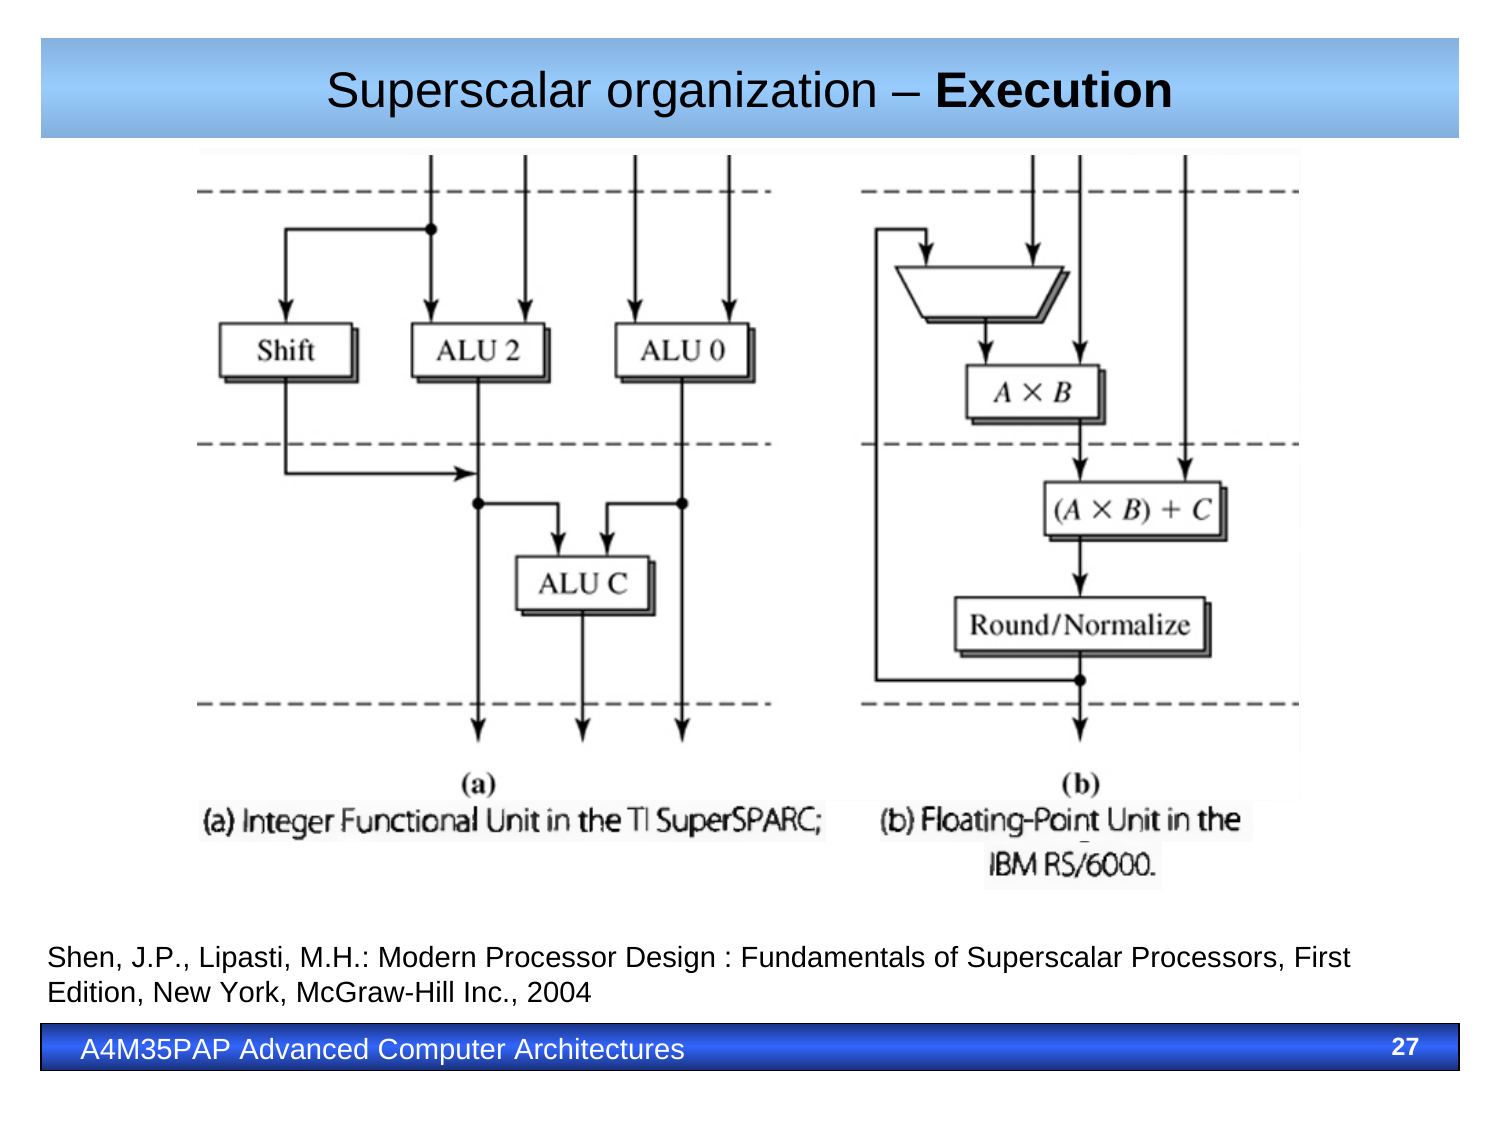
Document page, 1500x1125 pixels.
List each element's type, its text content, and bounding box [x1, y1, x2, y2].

text_box Shen, J.P., Lipasti, M.H.: Modern Processor Design : Fundamentals of Superscalar Processors, First Edition, New York, McGraw-Hill Inc., 2004 [41, 932, 1459, 1015]
title Superscalar organization – Execution [41, 38, 1459, 138]
picture [197, 148, 1301, 890]
